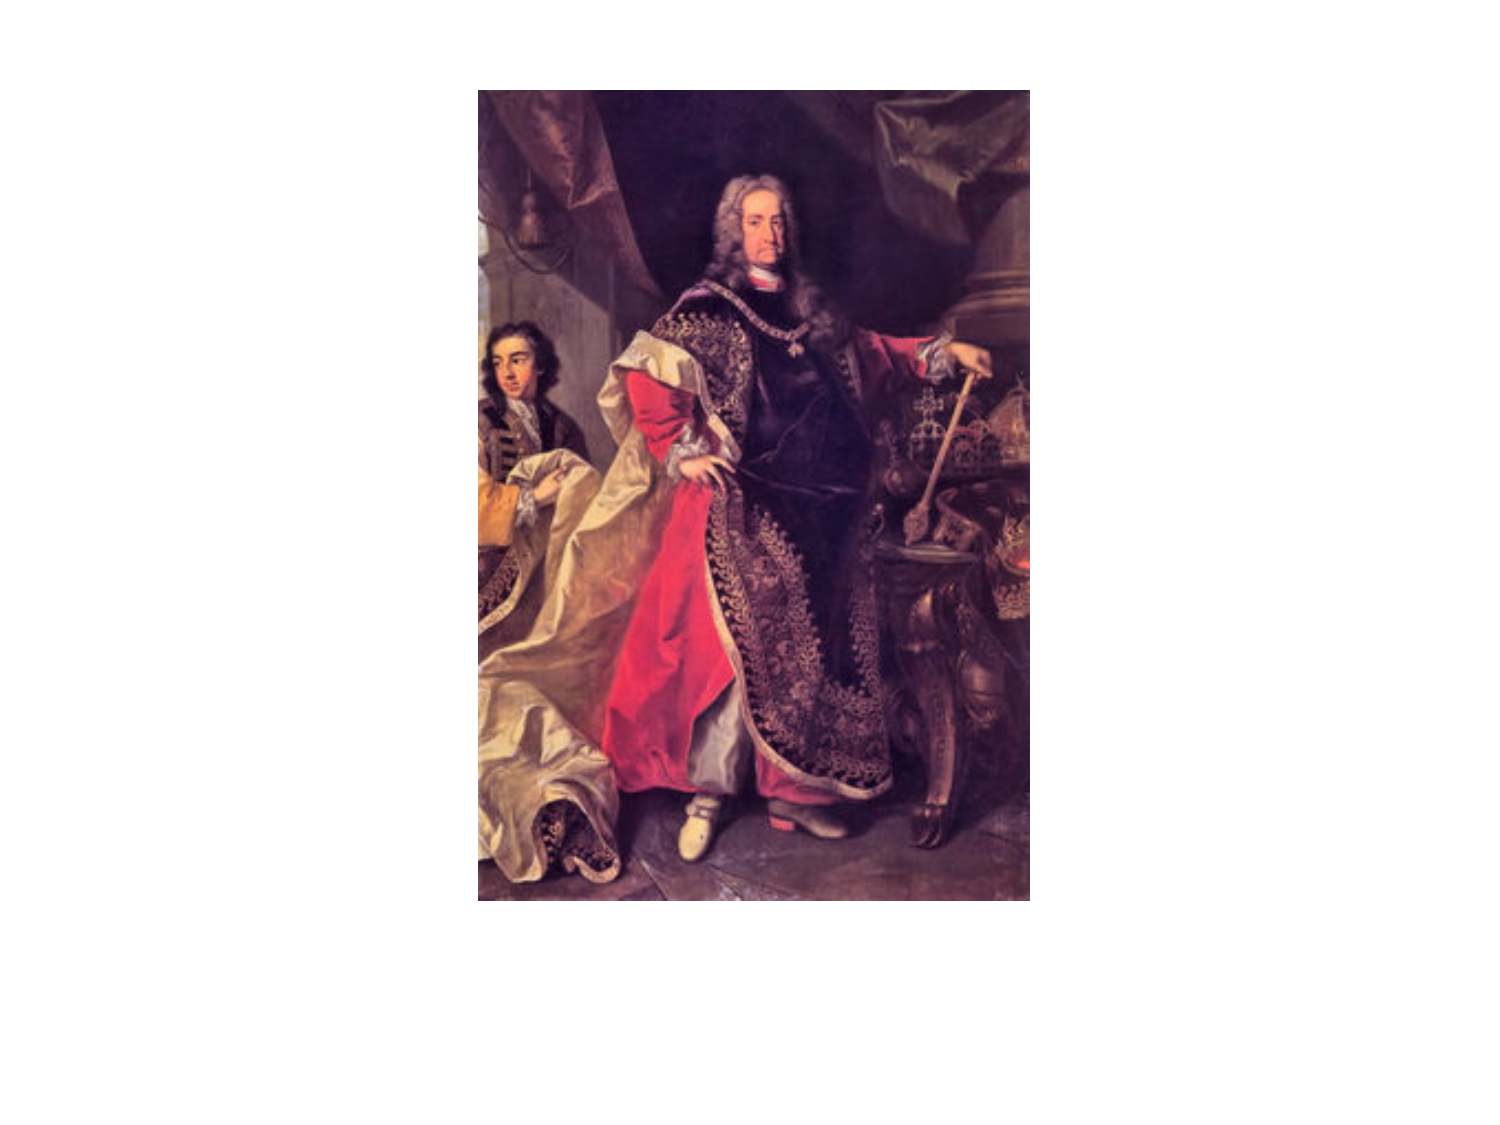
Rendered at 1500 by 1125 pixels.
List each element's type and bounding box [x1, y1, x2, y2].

picture [478, 90, 1030, 901]
